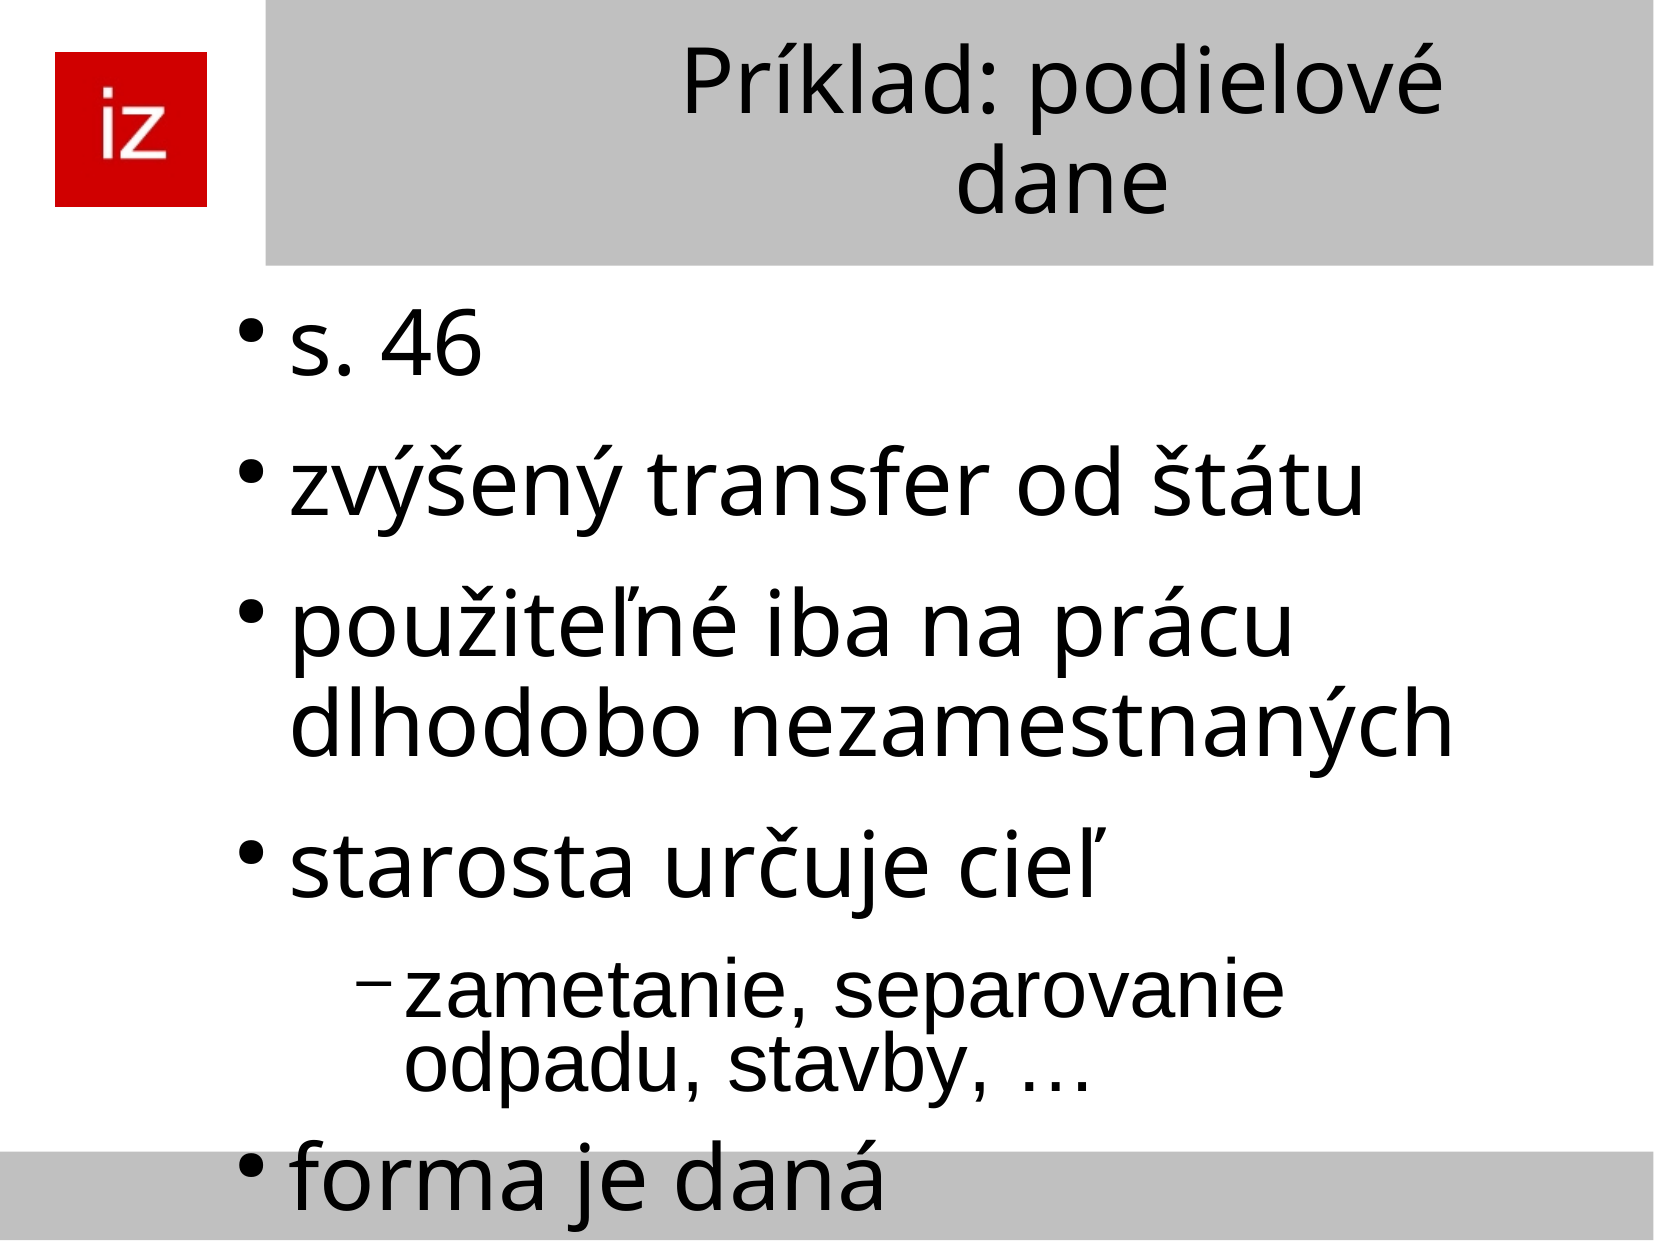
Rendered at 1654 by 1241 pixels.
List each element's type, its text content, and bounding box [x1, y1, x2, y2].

picture [55, 52, 207, 207]
list s. 46 zvýšený transfer od štátu použiteľné iba na prácu dlhodobo nezamestnaných starosta určuje cieľ zametanie, separovanie odpadu, stavby, … forma je daná [121, 295, 1533, 1187]
title Príklad: podielové dane [561, 29, 1565, 237]
